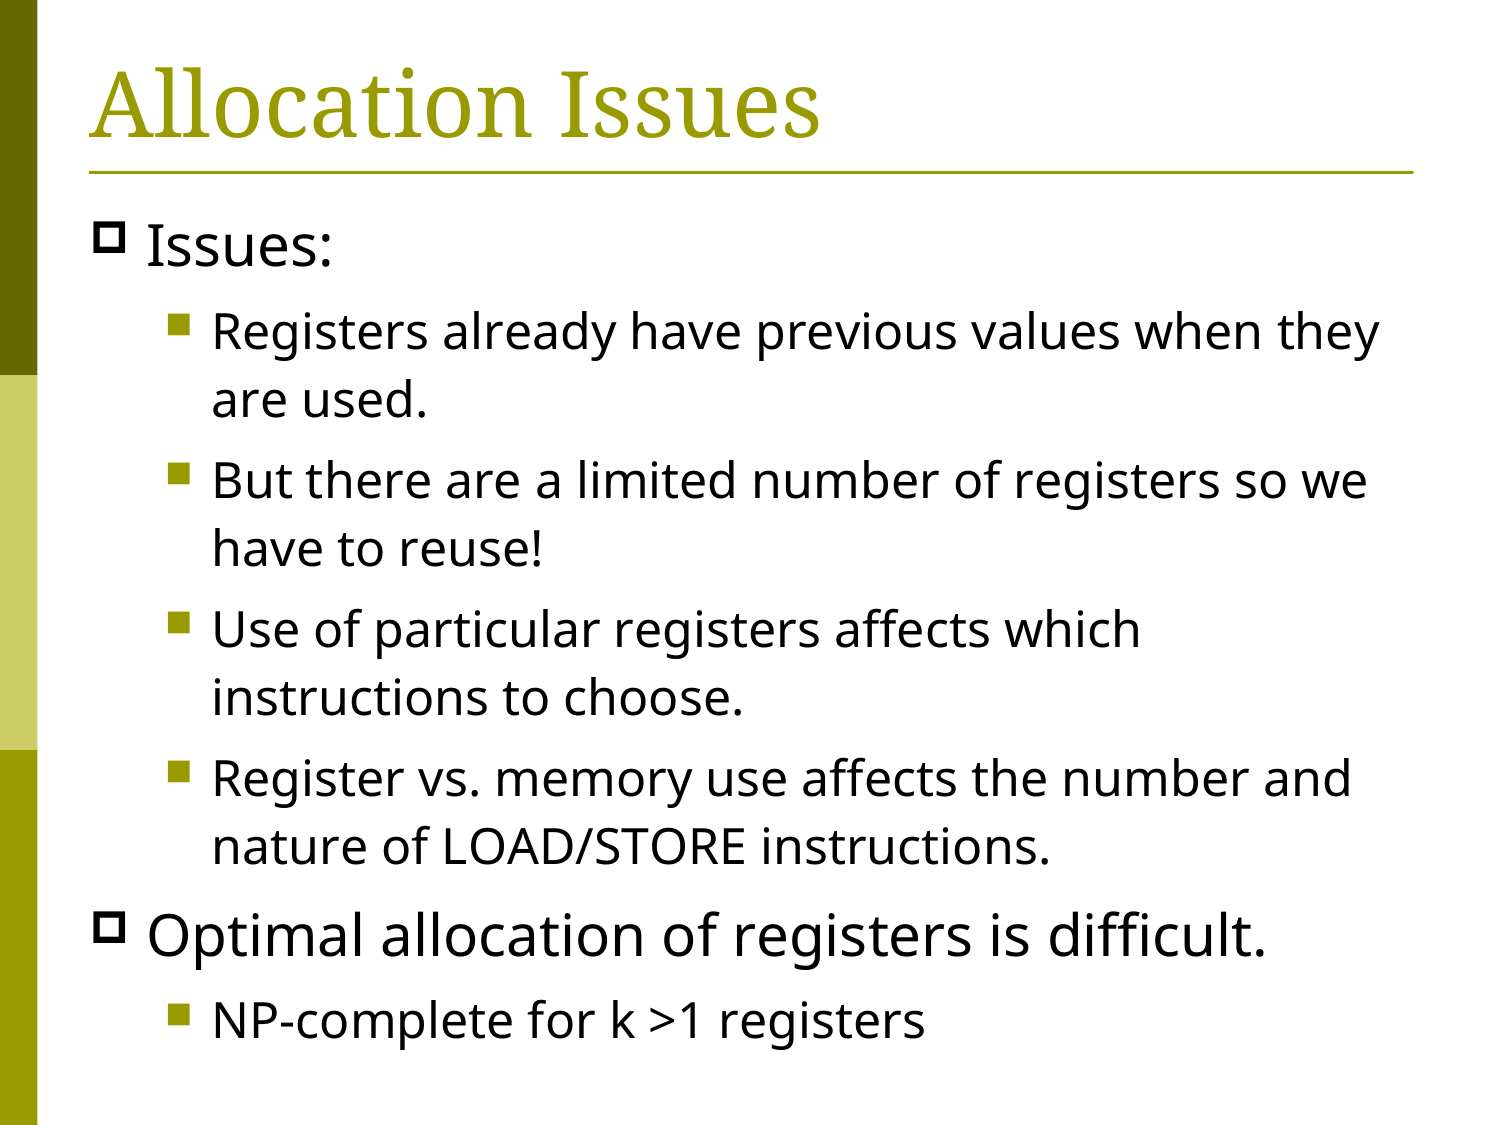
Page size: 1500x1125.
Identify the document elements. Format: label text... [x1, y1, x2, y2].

title Allocation Issues [75, 45, 1426, 173]
list Issues: Registers already have previous values when they are used. But there are a limited number of registers so we have to reuse! Use of particular registers affects which instructions to choose. Register vs. memory use affects the number and nature of LOAD/STORE instructions. Optimal allocation of registers is difficult. NP-complete for k >1 registers [75, 196, 1426, 1006]
